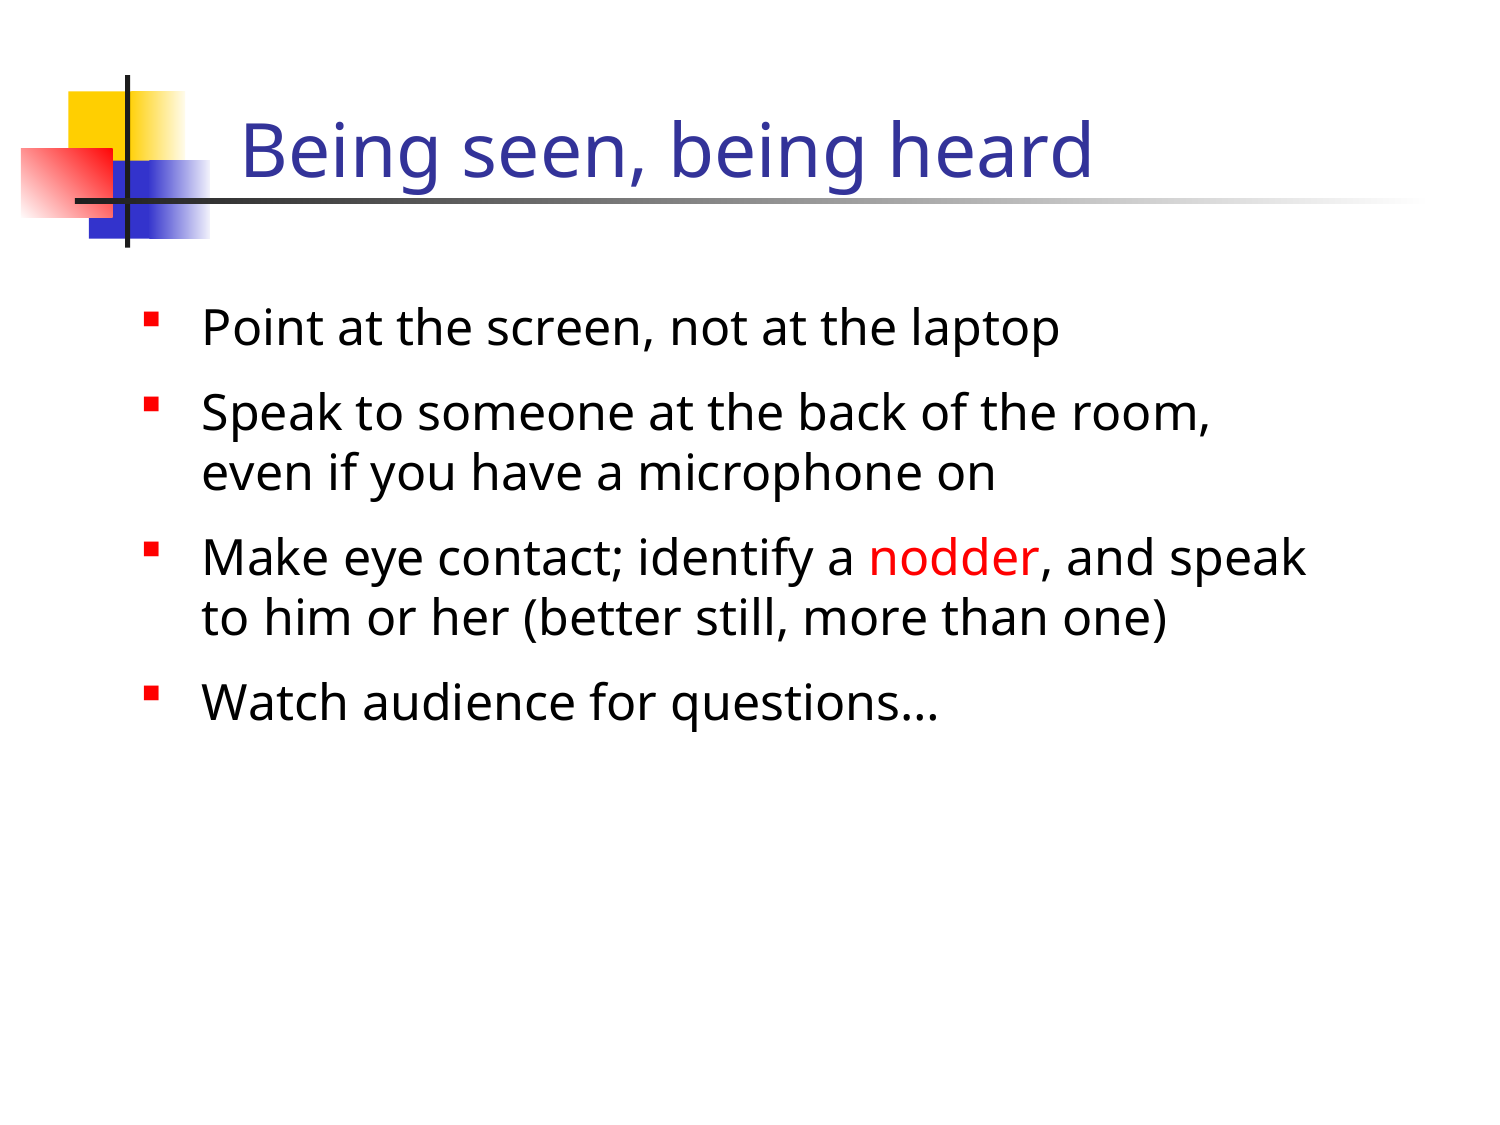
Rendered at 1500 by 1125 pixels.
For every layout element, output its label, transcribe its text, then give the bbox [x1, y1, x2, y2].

title Being seen, being heard [224, 12, 1500, 200]
text_box Point at the screen, not at the laptop Speak to someone at the back of the room, even if you have a microphone on Make eye contact; identify a nodder, and speak to him or her (better still, more than one)‏ Watch audience for questions… [124, 287, 1351, 738]
